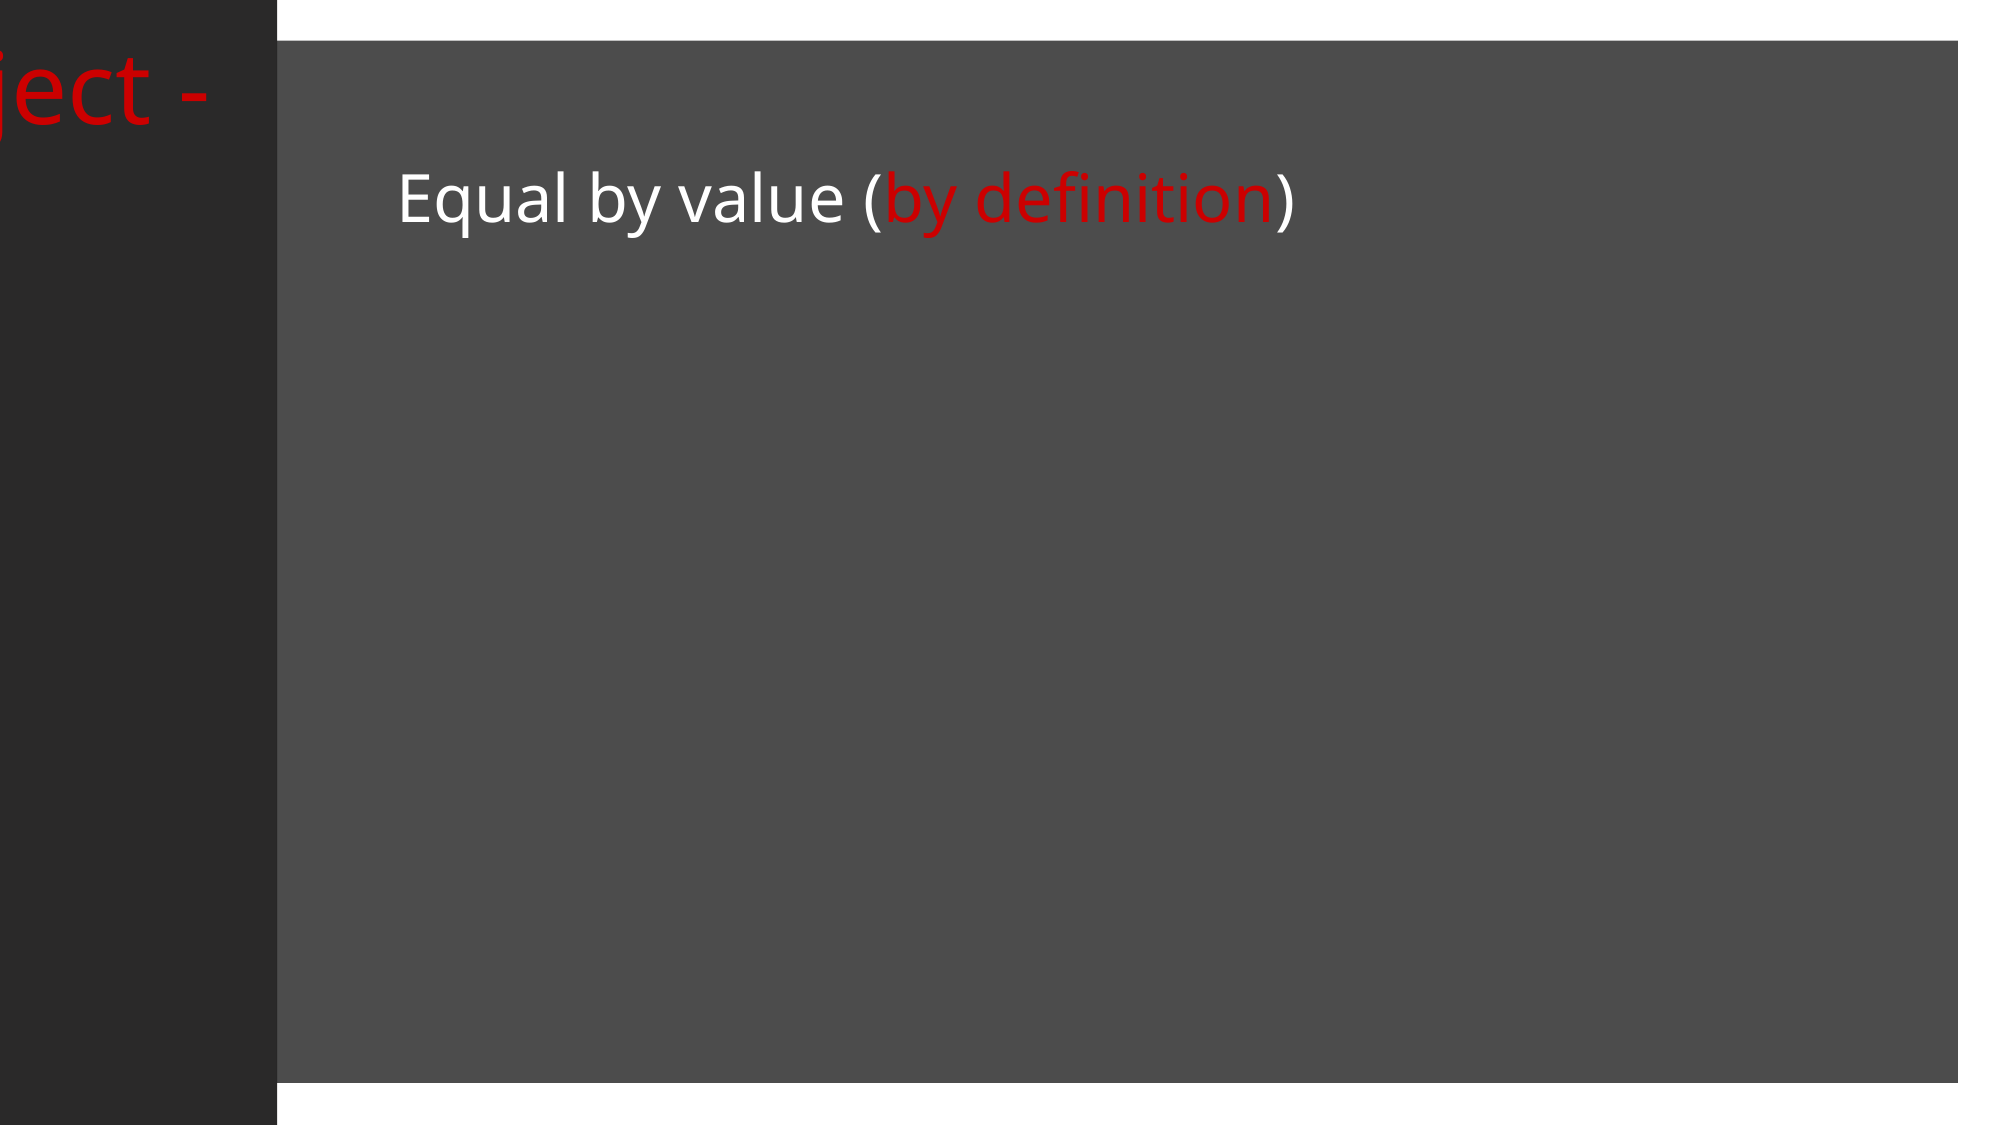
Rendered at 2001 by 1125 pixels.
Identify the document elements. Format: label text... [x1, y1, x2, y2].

text_box [721, 210, 738, 218]
text_box [984, 210, 1003, 218]
text_box [895, 210, 914, 218]
text_box [524, 210, 541, 218]
text_box [1203, 210, 1222, 218]
text_box [599, 210, 618, 218]
text_box [777, 210, 795, 218]
text_box Equal by value (by definition) [381, 28, 1660, 210]
text_box [0, 0, 1958, 1125]
text_box [485, 210, 503, 218]
text_box ----- single value object - [74, 17, 226, 1115]
text_box [443, 210, 462, 218]
